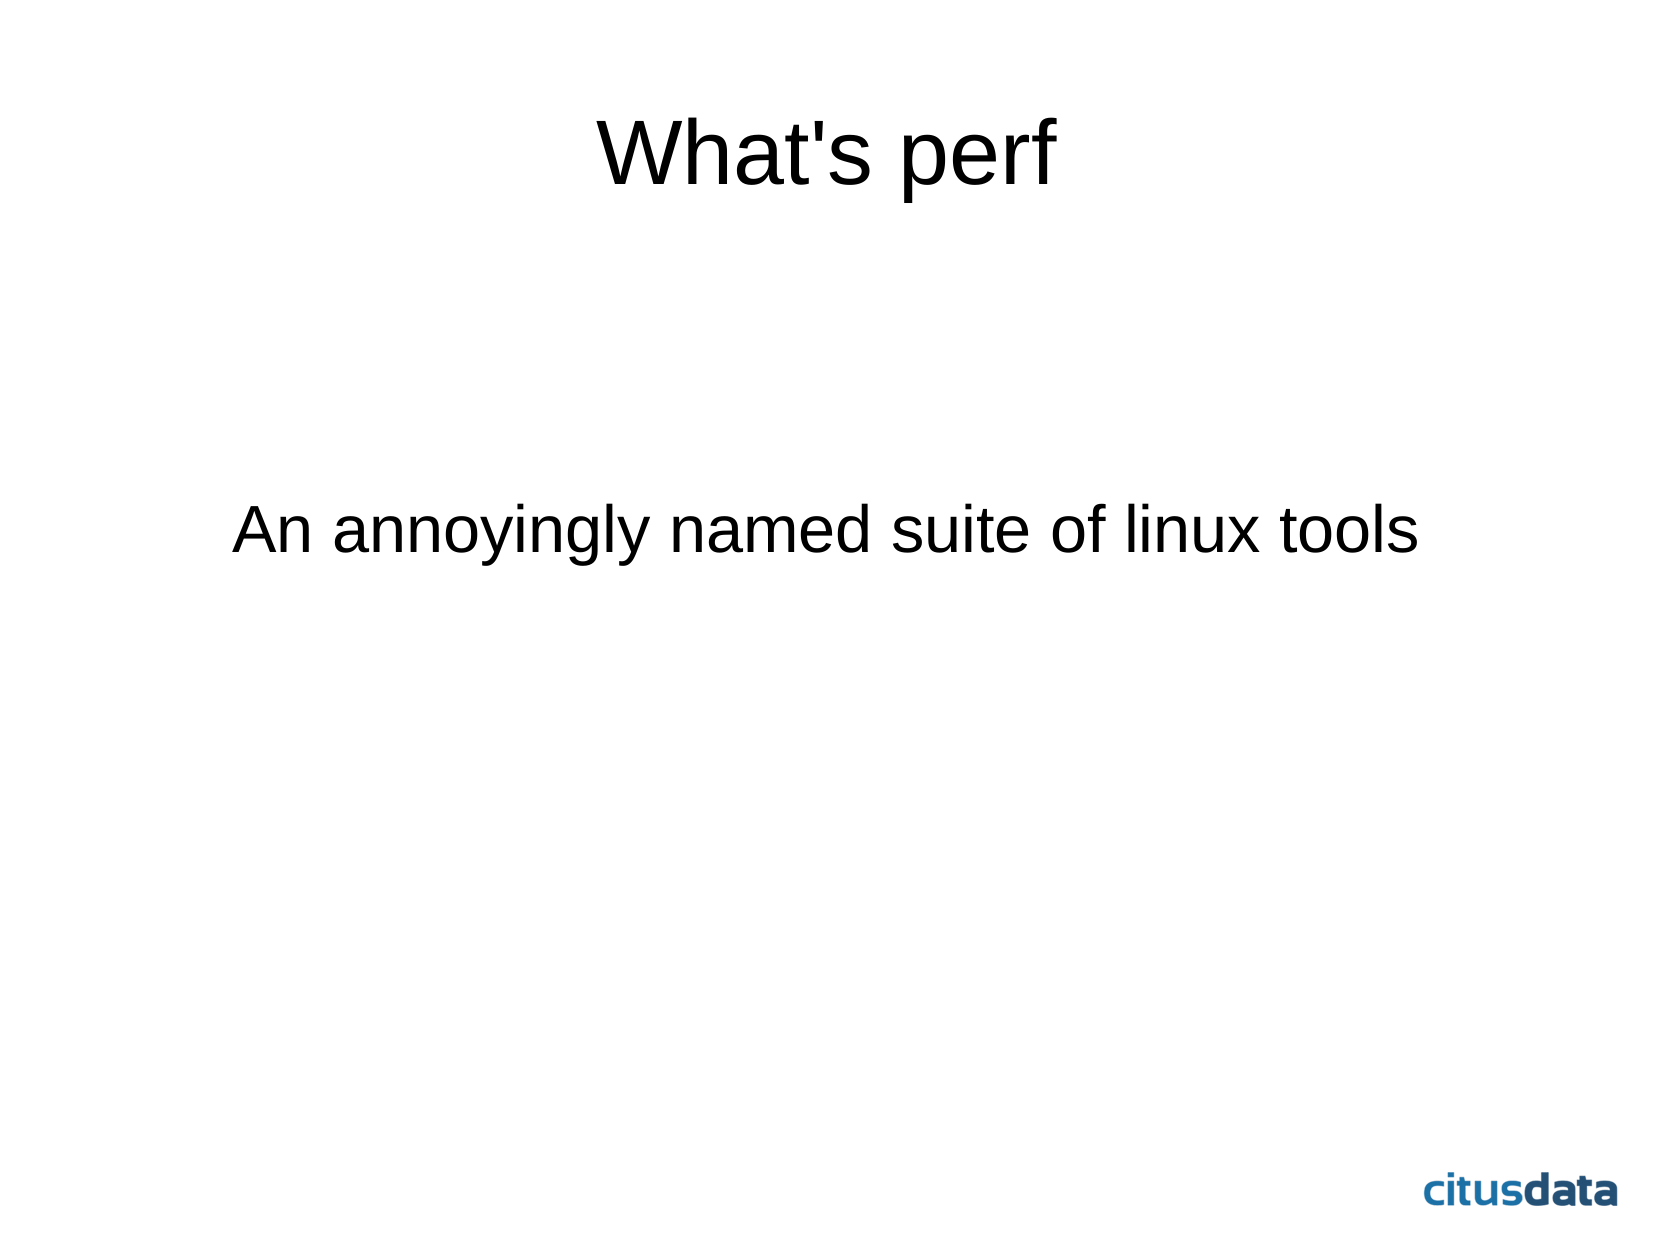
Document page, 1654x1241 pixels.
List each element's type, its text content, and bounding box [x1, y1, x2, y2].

subtitle An annoyingly named suite of linux tools [82, 49, 1571, 1010]
picture [1420, 1167, 1622, 1209]
